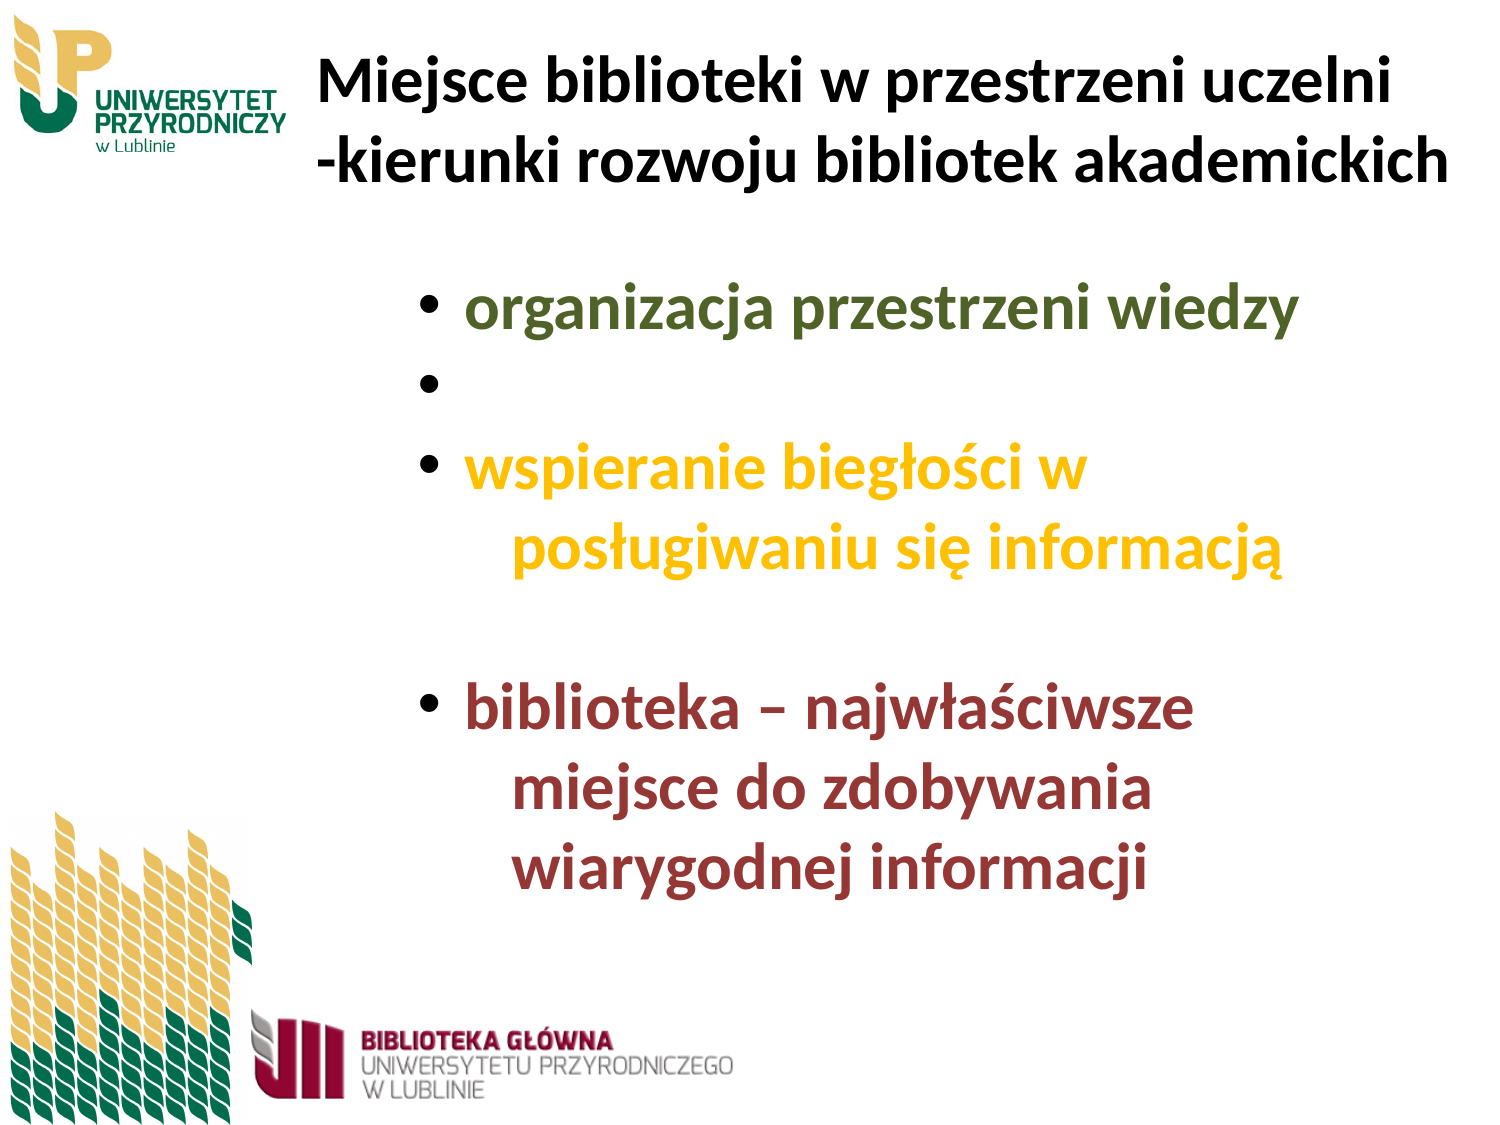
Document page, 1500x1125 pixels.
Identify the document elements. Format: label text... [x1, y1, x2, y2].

picture [14, 0, 1080, 152]
text_box Miejsce biblioteki w przestrzeni uczelni -kierunki rozwoju bibliotek akademickich [301, 29, 1475, 204]
text_box organizacja przestrzeni wiedzy wspieranie biegłości w posługiwaniu się informacją biblioteka – najwłaściwsze miejsce do zdobywania wiarygodnej informacji [252, 255, 1434, 917]
picture [9, 811, 739, 1125]
